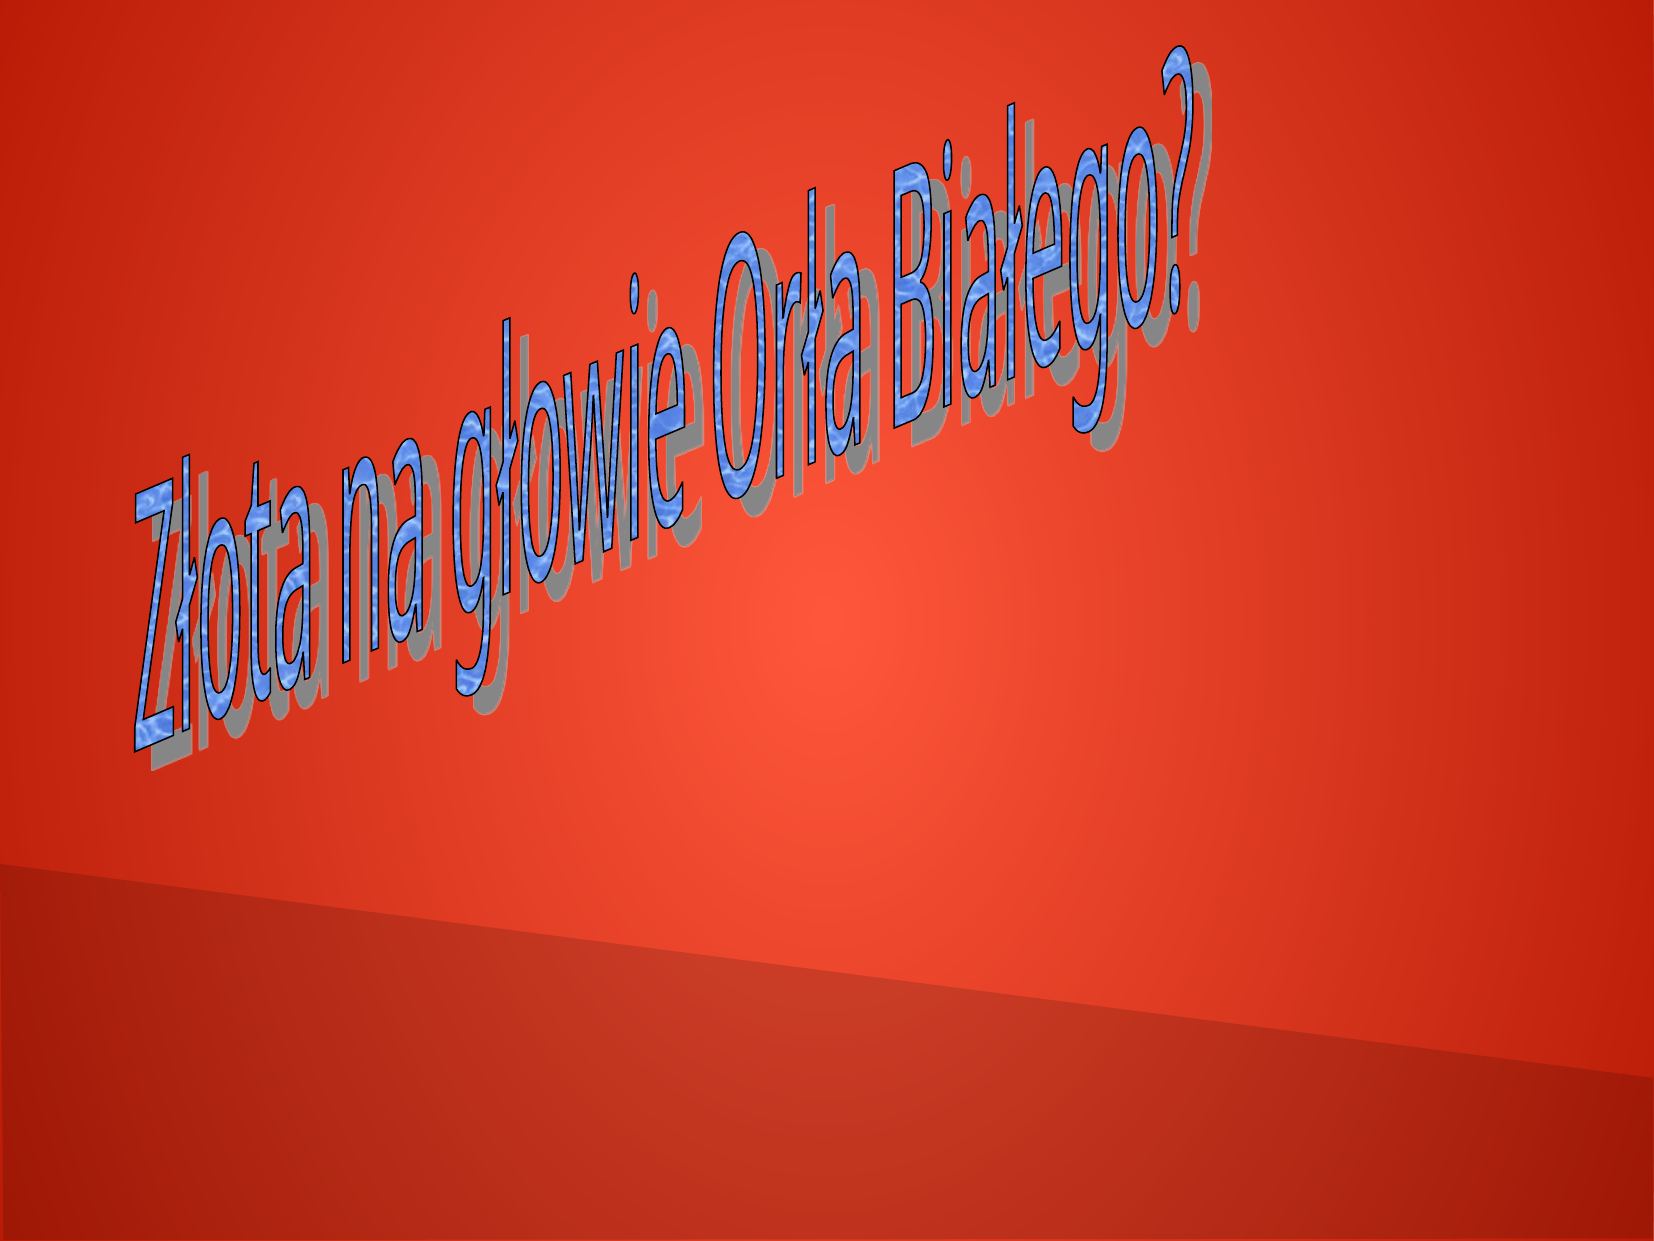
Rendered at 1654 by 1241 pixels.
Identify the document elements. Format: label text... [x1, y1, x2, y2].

text_box Złota na głowie Orła Białego? [630, 344, 638, 541]
text_box Złota na głowie Orła Białego? [521, 381, 561, 583]
text_box Złota na głowie Orła Białego? [1069, 144, 1108, 433]
text_box Złota na głowie Orła Białego? [648, 327, 685, 529]
text_box Złota na głowie Orła Białego? [563, 350, 624, 564]
text_box Złota na głowie Orła Białego? [275, 486, 310, 691]
text_box Złota na głowie Orła Białego? [1025, 166, 1062, 368]
text_box Złota na głowie Orła Białego? [496, 317, 518, 595]
text_box Złota na głowie Orła Białego? [453, 407, 491, 696]
text_box Złota na głowie Orła Białego? [943, 210, 951, 407]
text_box Złota na głowie Orła Białego? [175, 454, 198, 732]
text_box Złota na głowie Orła Białego? [200, 518, 240, 720]
text_box Złota na głowie Orła Białego? [1161, 46, 1193, 238]
text_box Złota na głowie Orła Białego? [961, 194, 996, 398]
text_box Złota na głowie Orła Białego? [713, 231, 766, 499]
text_box Złota na głowie Orła Białego? [825, 252, 860, 456]
text_box Złota na głowie Orła Białego? [776, 272, 802, 479]
text_box Złota na głowie Orła Białego? [1117, 127, 1157, 329]
text_box Złota na głowie Orła Białego? [342, 457, 379, 664]
text_box Złota na głowie Orła Białego? [1000, 102, 1023, 380]
text_box Złota na głowie Orła Białego? [245, 461, 271, 702]
text_box Złota na głowie Orła Białego? [134, 478, 174, 752]
text_box Złota na głowie Orła Białego? [894, 162, 934, 429]
text_box Złota na głowie Orła Białego? [388, 438, 423, 643]
text_box Złota na głowie Orła Białego? [801, 187, 824, 465]
